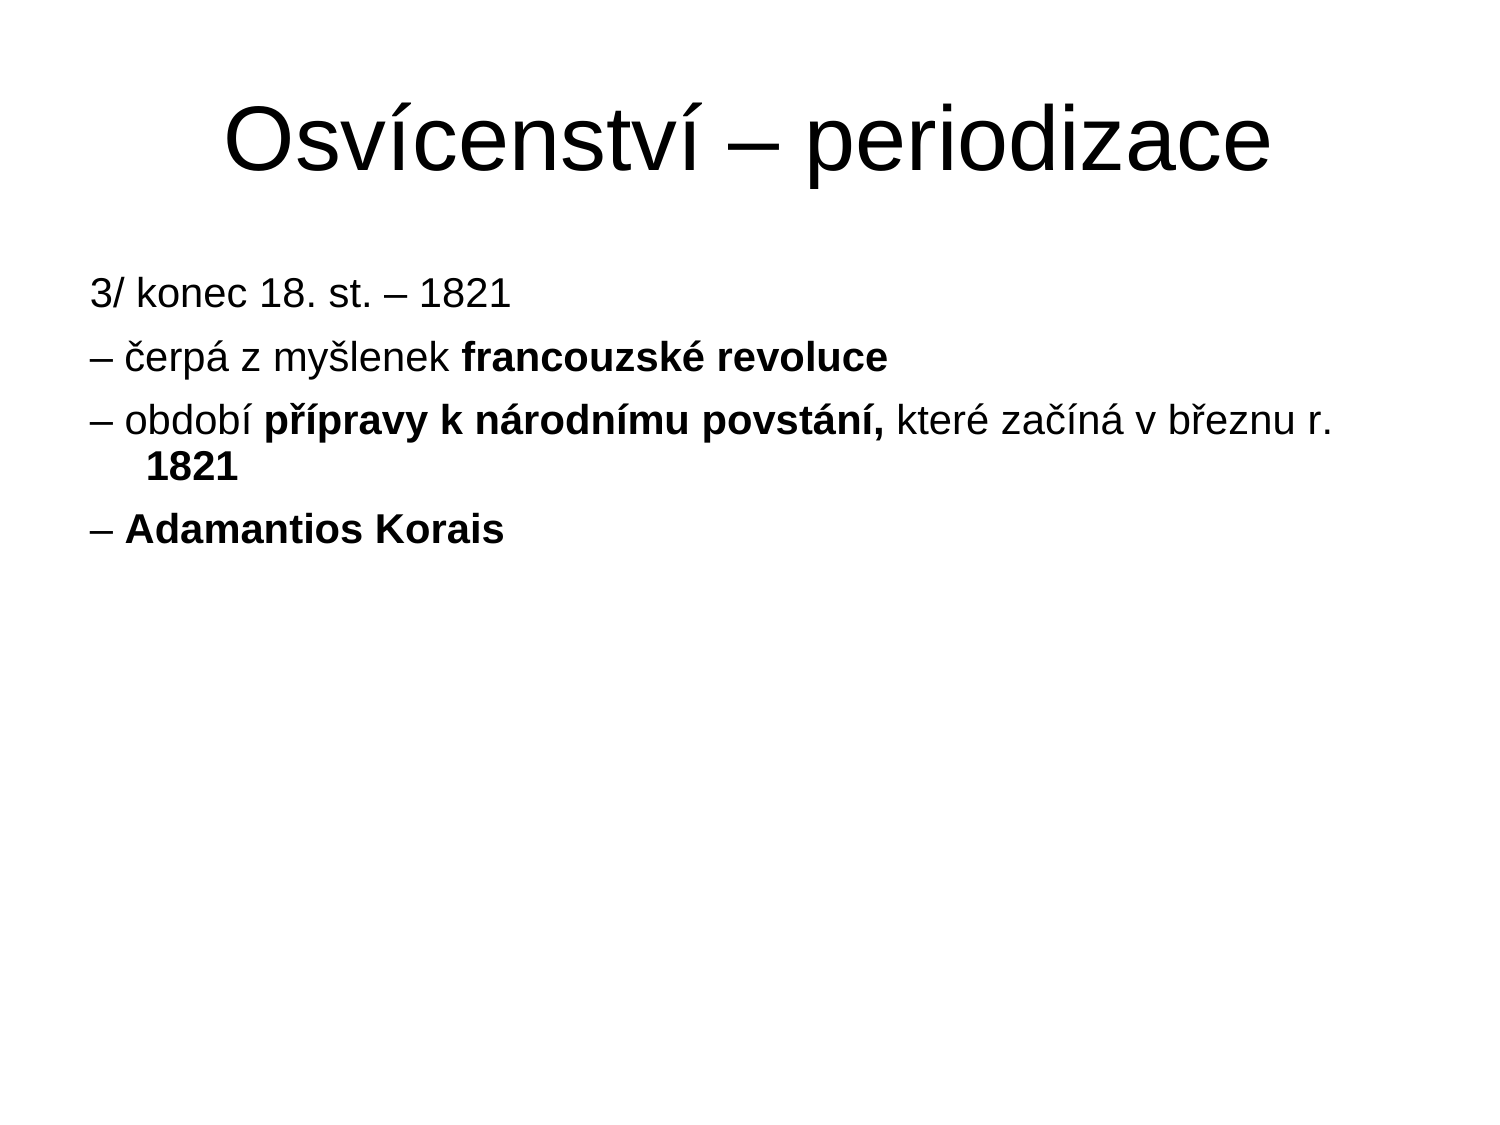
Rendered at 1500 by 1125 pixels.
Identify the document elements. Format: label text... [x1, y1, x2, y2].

list 3/ konec 18. st. – 1821 – čerpá z myšlenek francouzské revoluce – období přípravy k národnímu povstání, které začíná v březnu r. 1821 – Adamantios Korais [74, 262, 1425, 1006]
title Osvícenství – periodizace [74, 20, 1425, 257]
